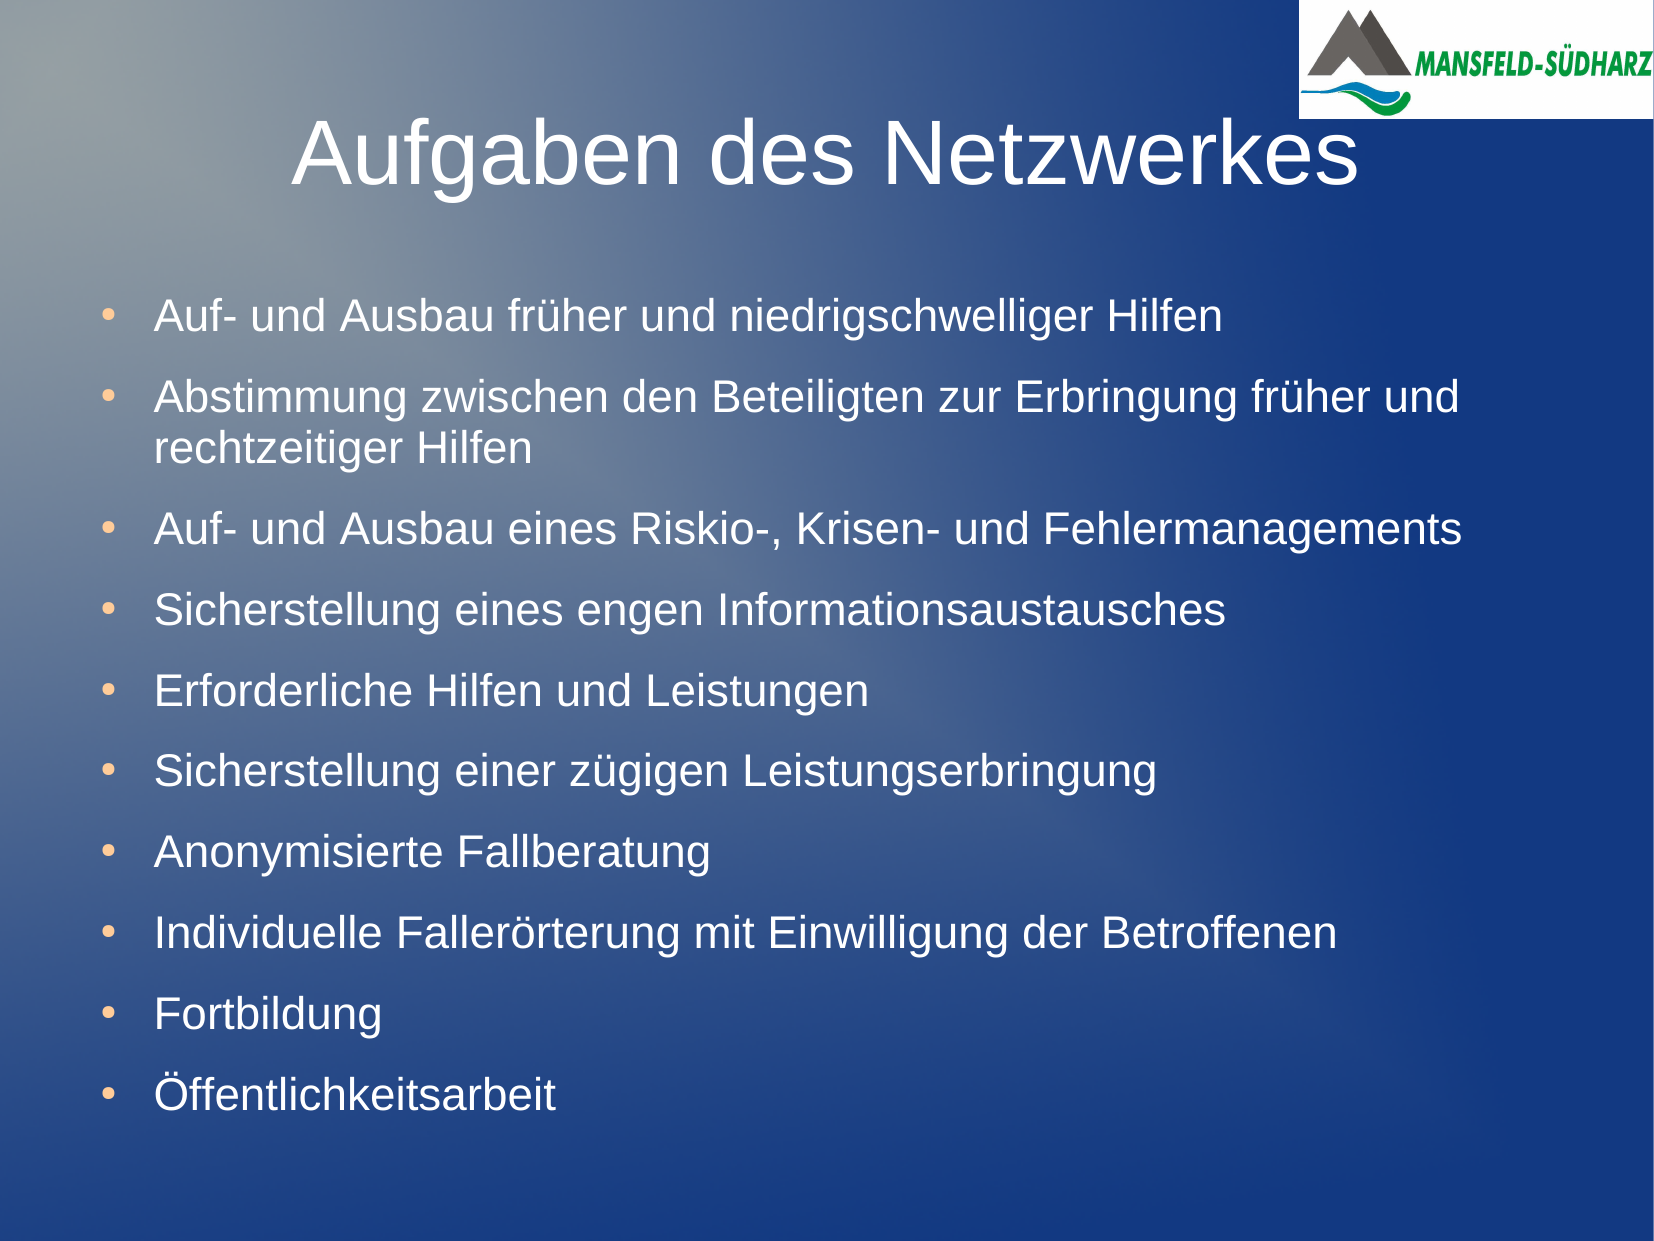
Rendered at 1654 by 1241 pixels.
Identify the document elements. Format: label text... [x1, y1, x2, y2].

title Aufgaben des Netzwerkes [82, 56, 1571, 250]
list Auf- und Ausbau früher und niedrigschwelliger Hilfen Abstimmung zwischen den Beteiligten zur Erbringung früher und rechtzeitiger Hilfen Auf- und Ausbau eines Riskio-, Krisen- und Fehlermanagements Sicherstellung eines engen Informationsaustausches Erforderliche Hilfen und Leistungen Sicherstellung einer zügigen Leistungserbringung Anonymisierte Fallberatung Individuelle Fallerörterung mit Einwilligung der Betroffenen Fortbildung Öffentlichkeitsarbeit [82, 290, 1571, 1118]
picture [0, 0, 1654, 1241]
